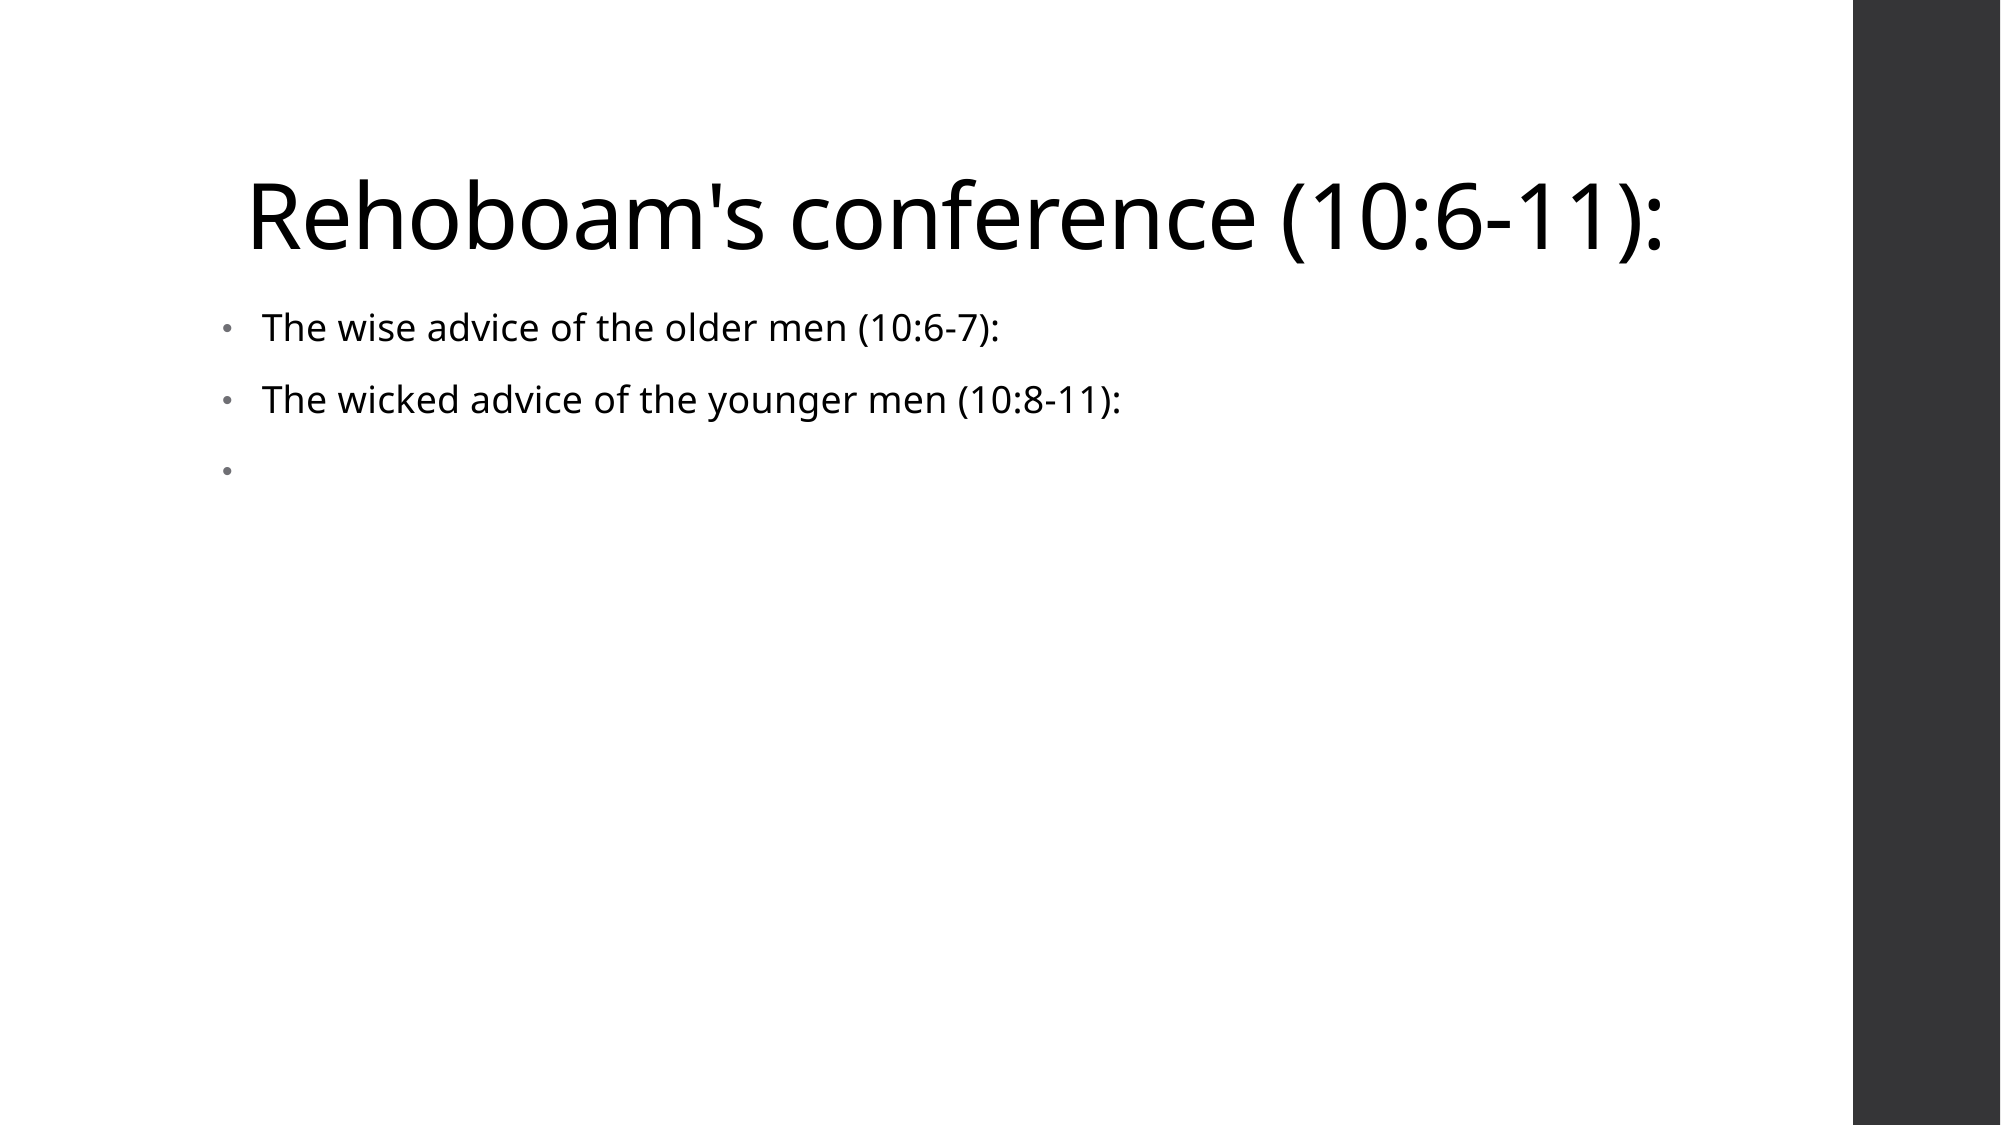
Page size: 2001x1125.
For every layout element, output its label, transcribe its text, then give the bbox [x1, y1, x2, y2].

title Rehoboam's conference (10:6-11): [206, 60, 1797, 278]
list The wise advice of the older men (10:6-7): The wicked advice of the younger men (10:8-11): [206, 299, 1617, 1014]
